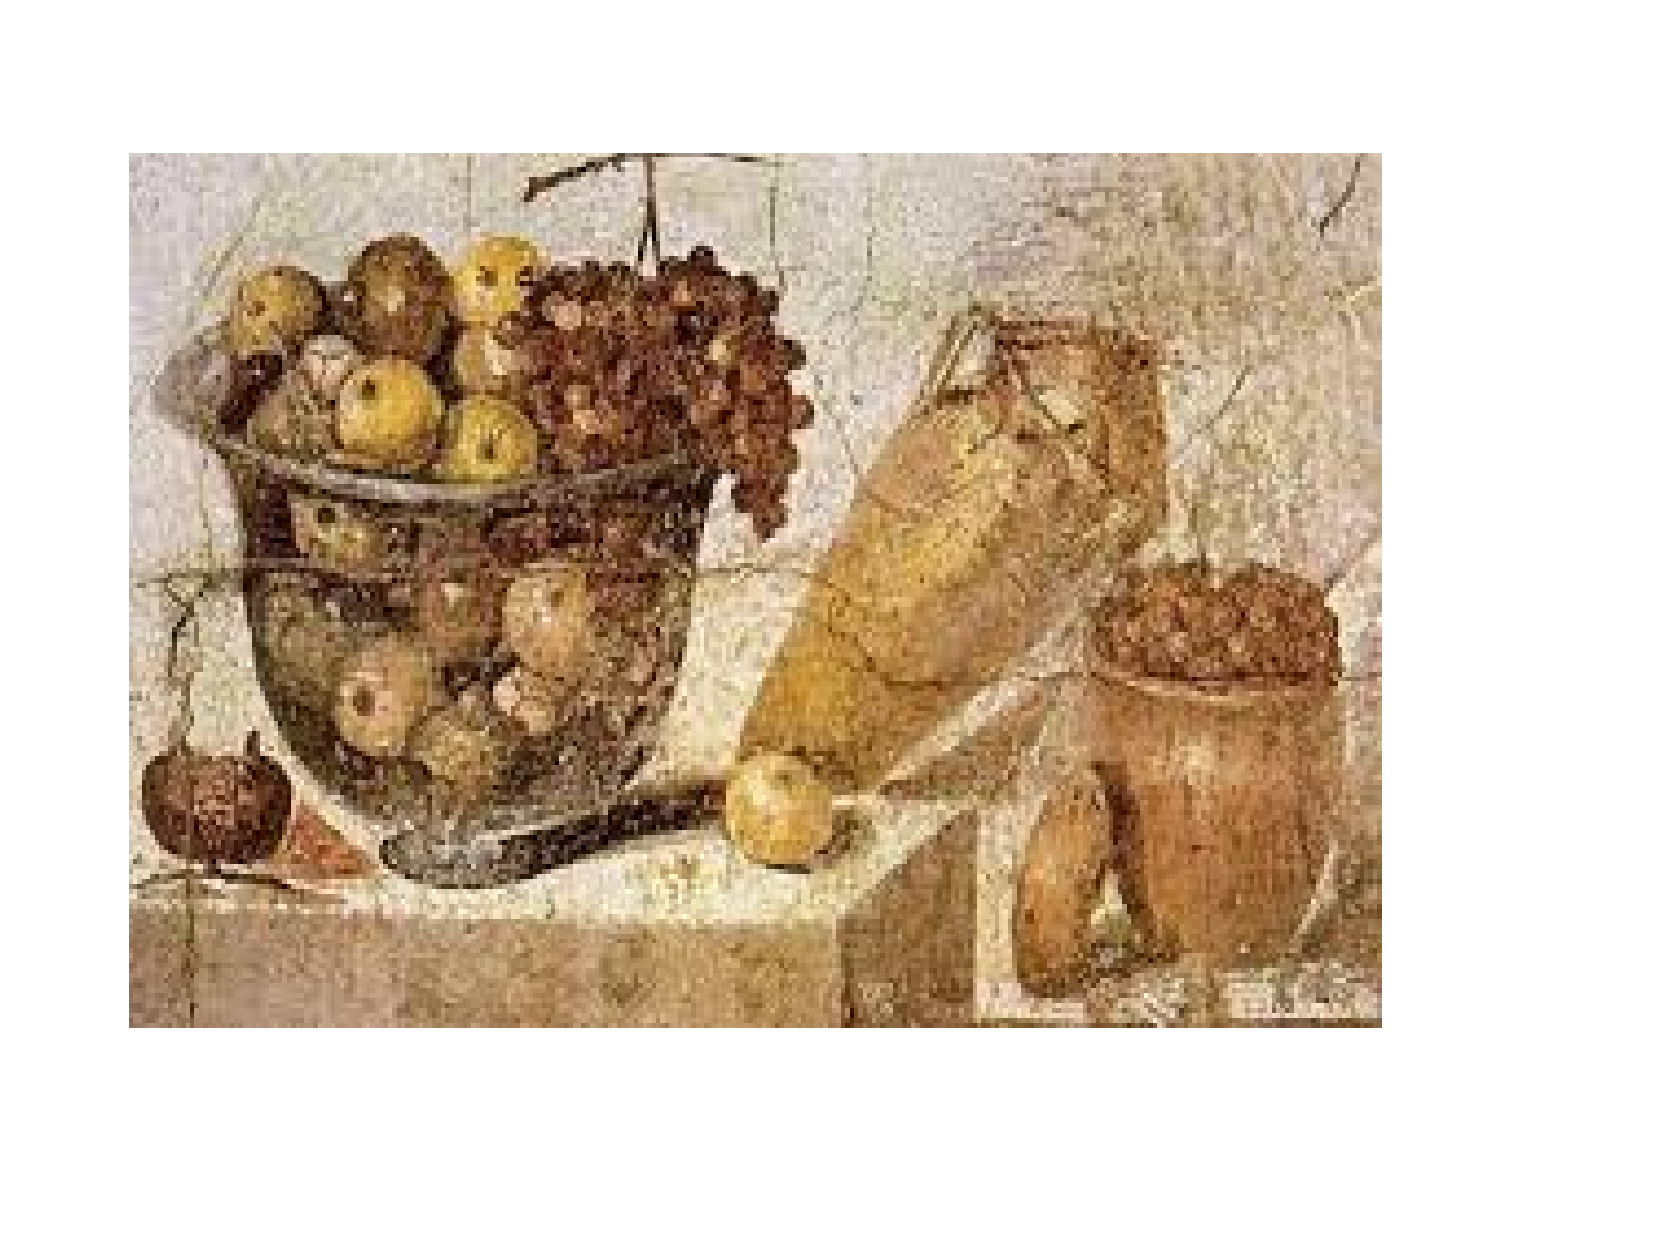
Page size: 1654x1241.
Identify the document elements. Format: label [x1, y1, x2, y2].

picture [129, 153, 1382, 1028]
